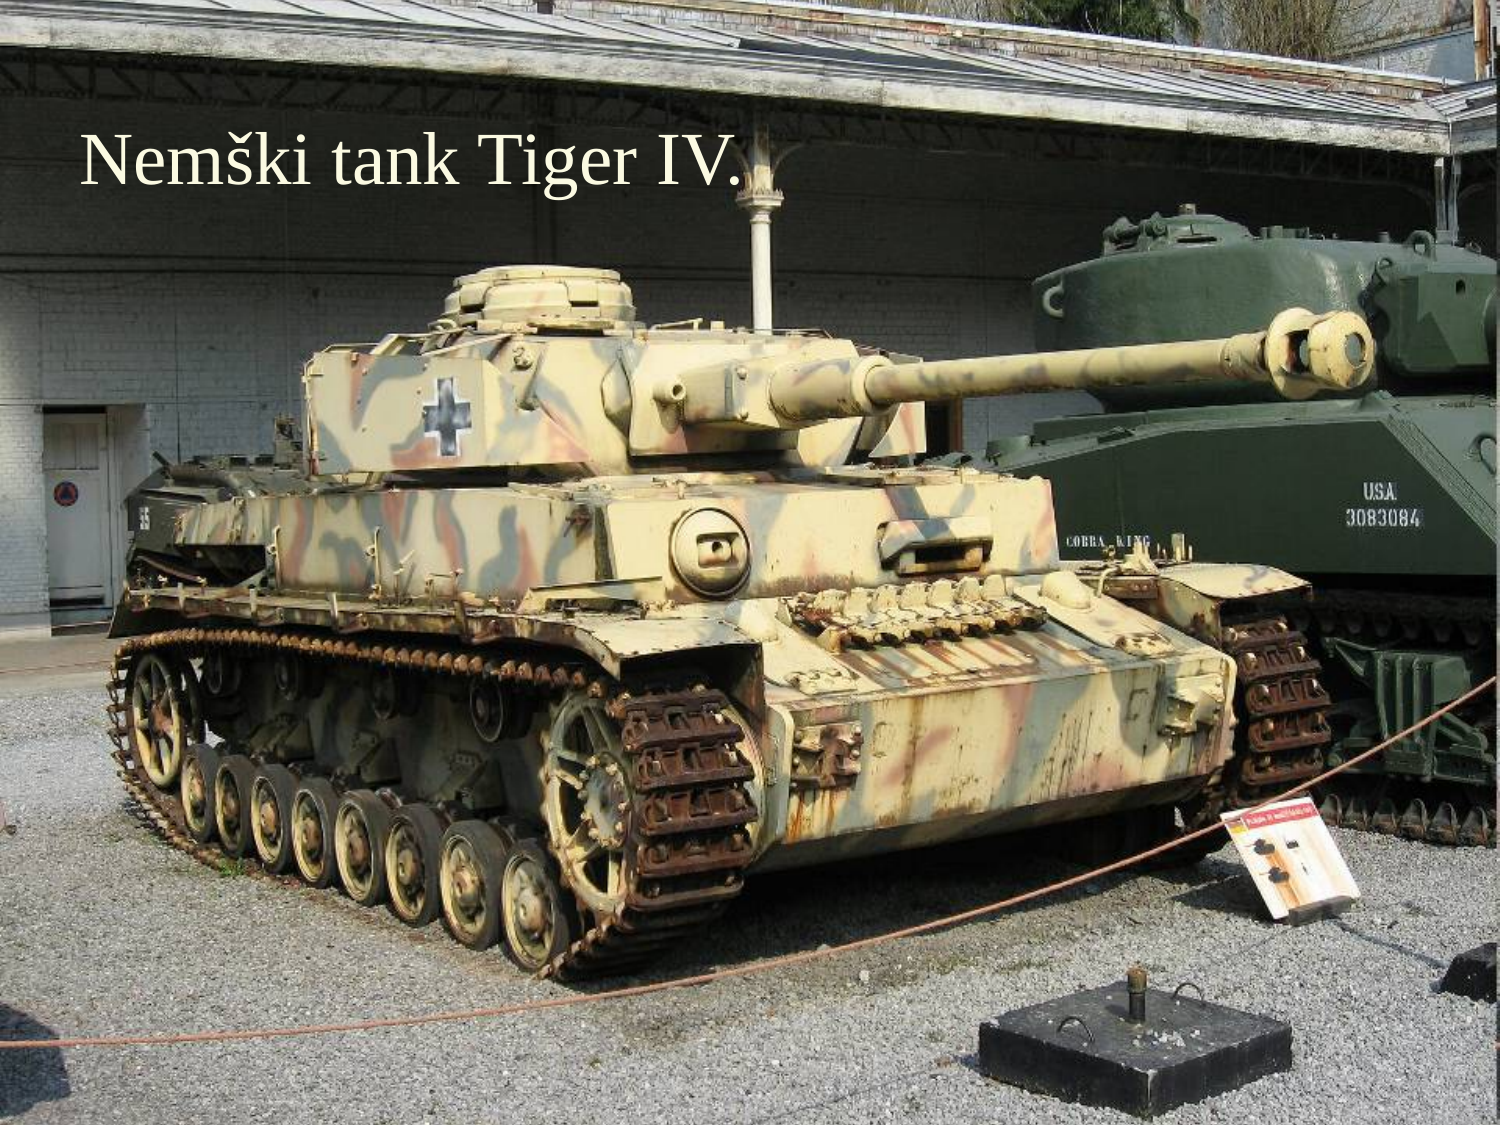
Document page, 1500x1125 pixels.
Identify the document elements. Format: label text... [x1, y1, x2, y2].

picture [0, 0, 1500, 1125]
text_box Nemški tank Tiger IV. [64, 101, 951, 207]
